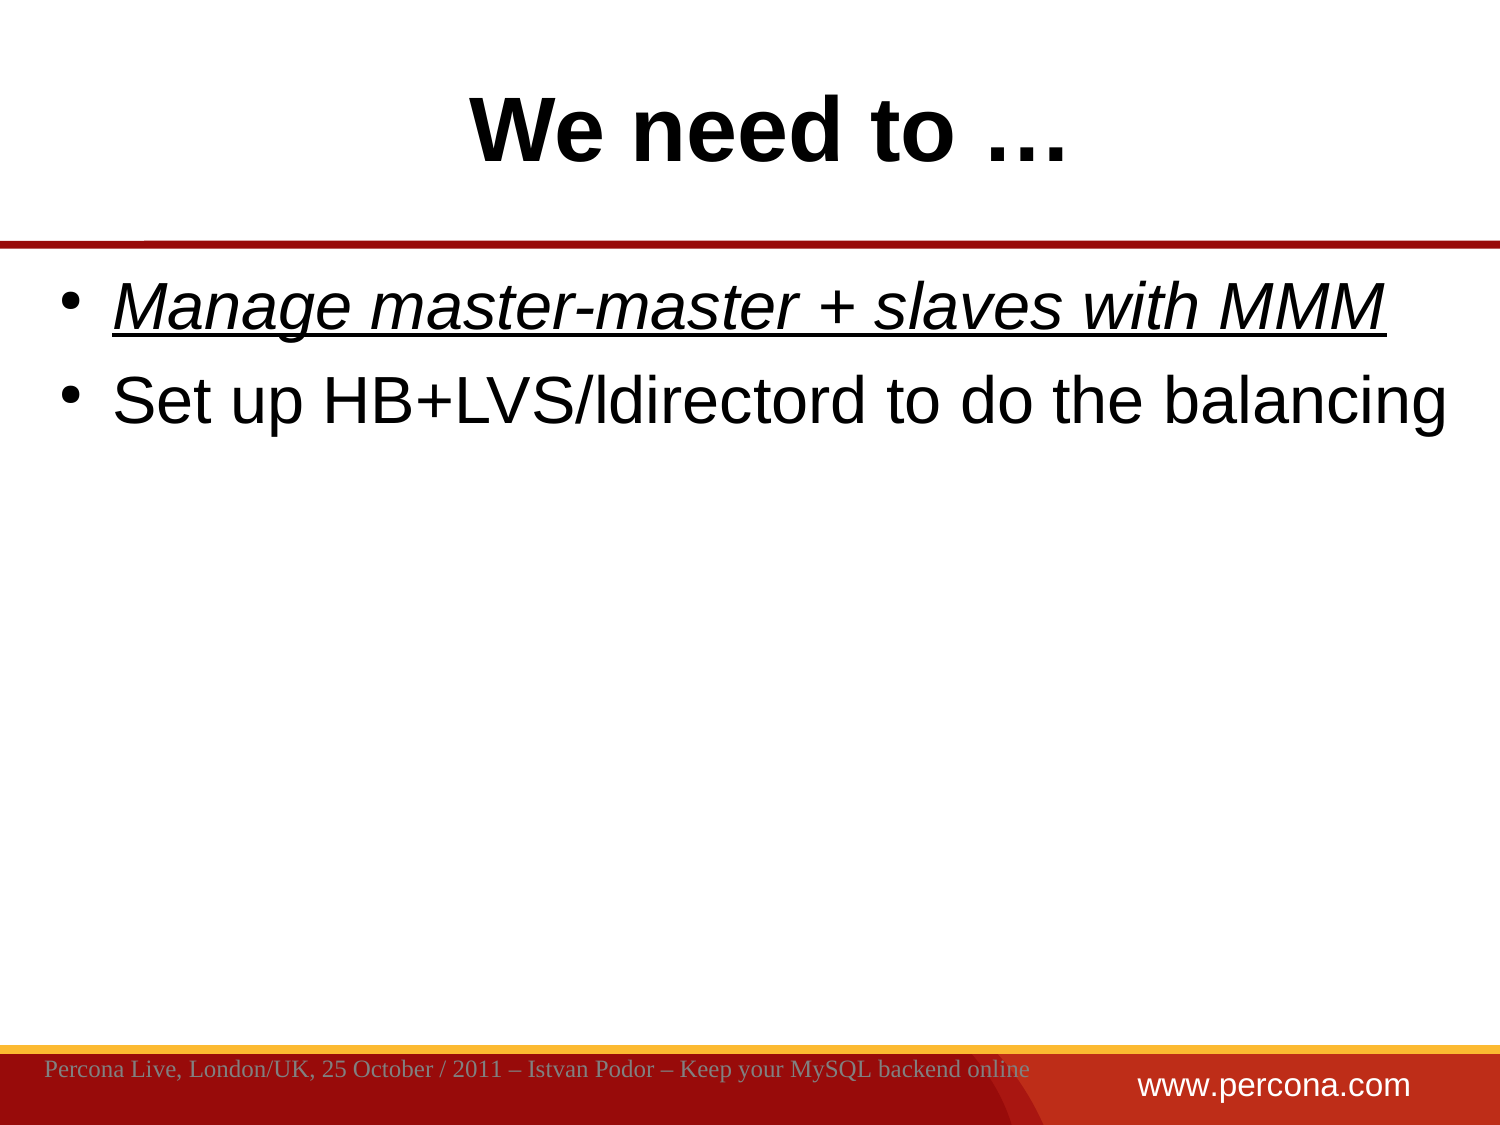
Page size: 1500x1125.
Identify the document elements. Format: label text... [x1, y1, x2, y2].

list Manage master-master + slaves with MMM Set up HB+LVS/ldirectord to do the balancing [41, 262, 1471, 1005]
text_box Percona Live, London/UK, 25 October / 2011 – Istvan Podor – Keep your MySQL backend online [29, 1046, 1128, 1103]
title We need to … [41, 6, 1471, 243]
